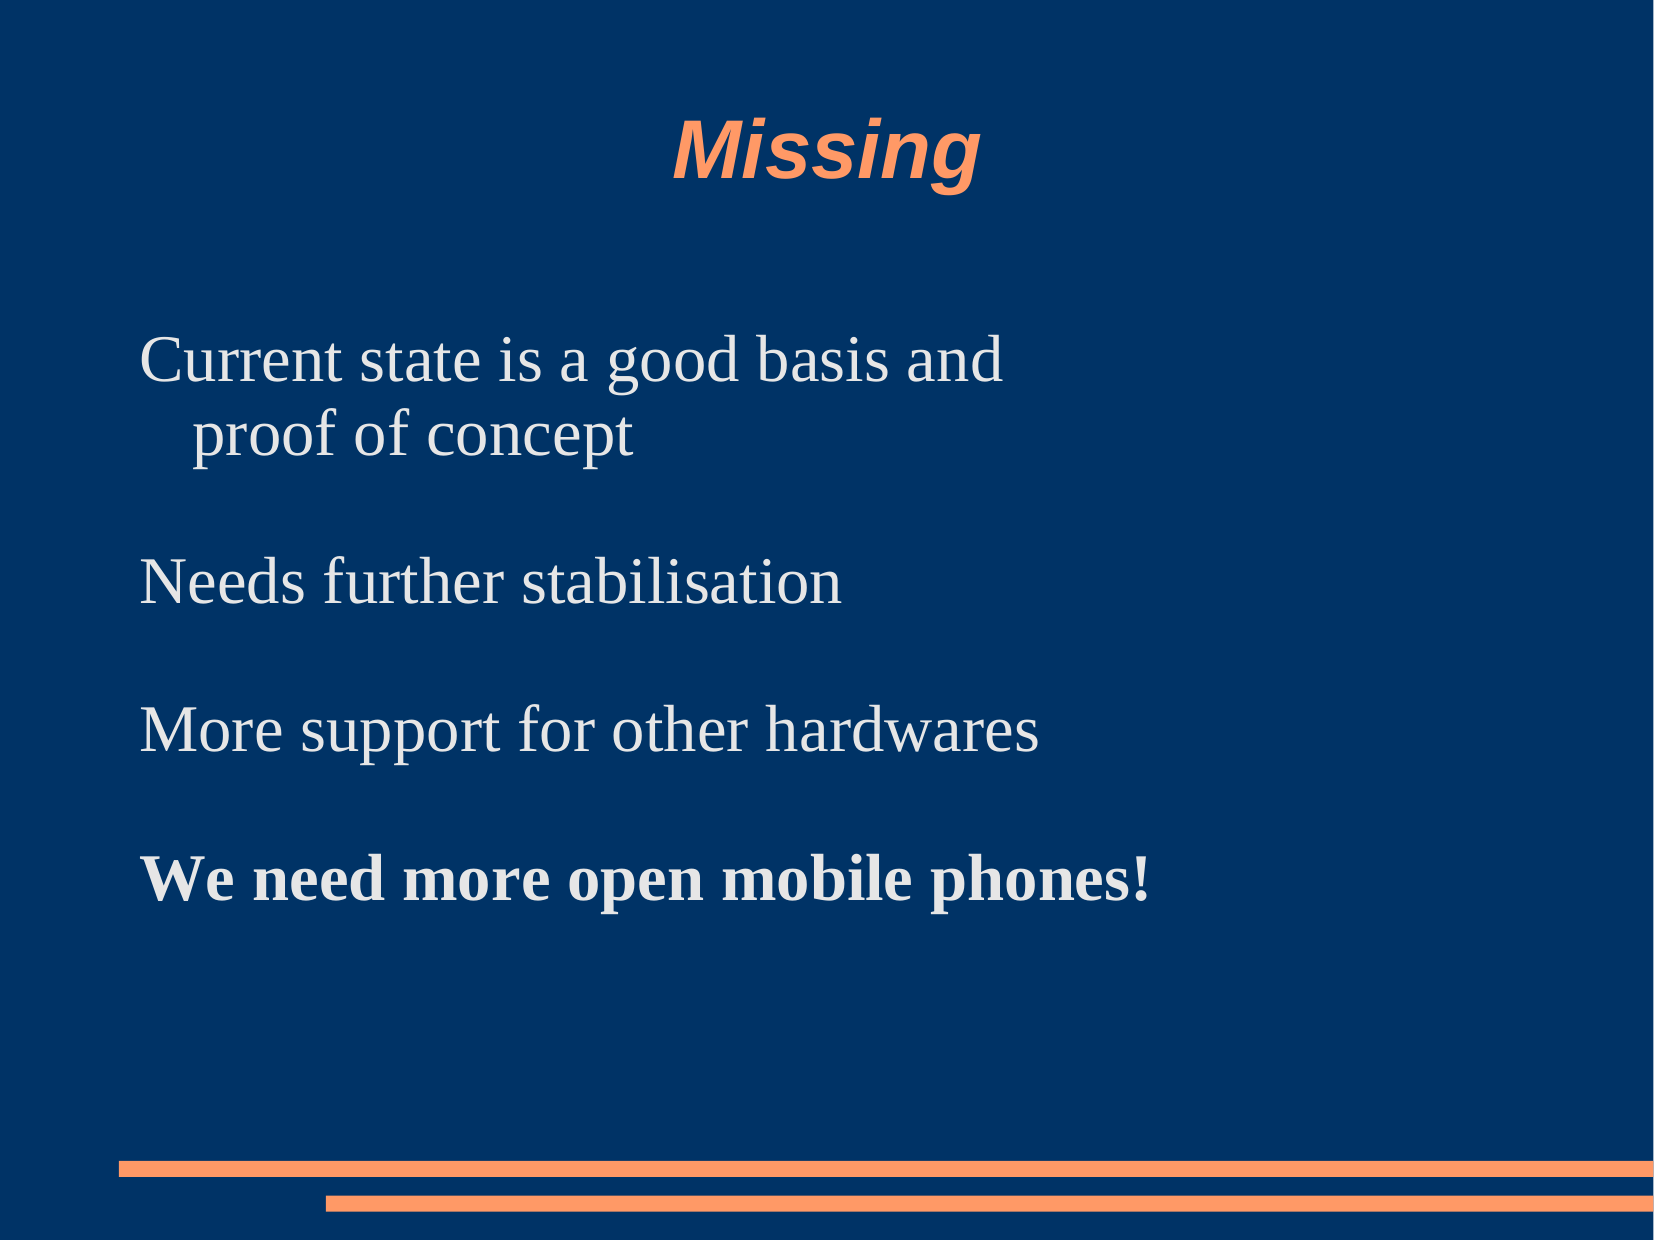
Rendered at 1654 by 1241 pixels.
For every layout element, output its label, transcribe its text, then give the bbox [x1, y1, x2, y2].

list Current state is a good basis and proof of concept Needs further stabilisation More support for other hardwares We need more open mobile phones! [121, 322, 1561, 1118]
title Missing [121, 53, 1534, 247]
